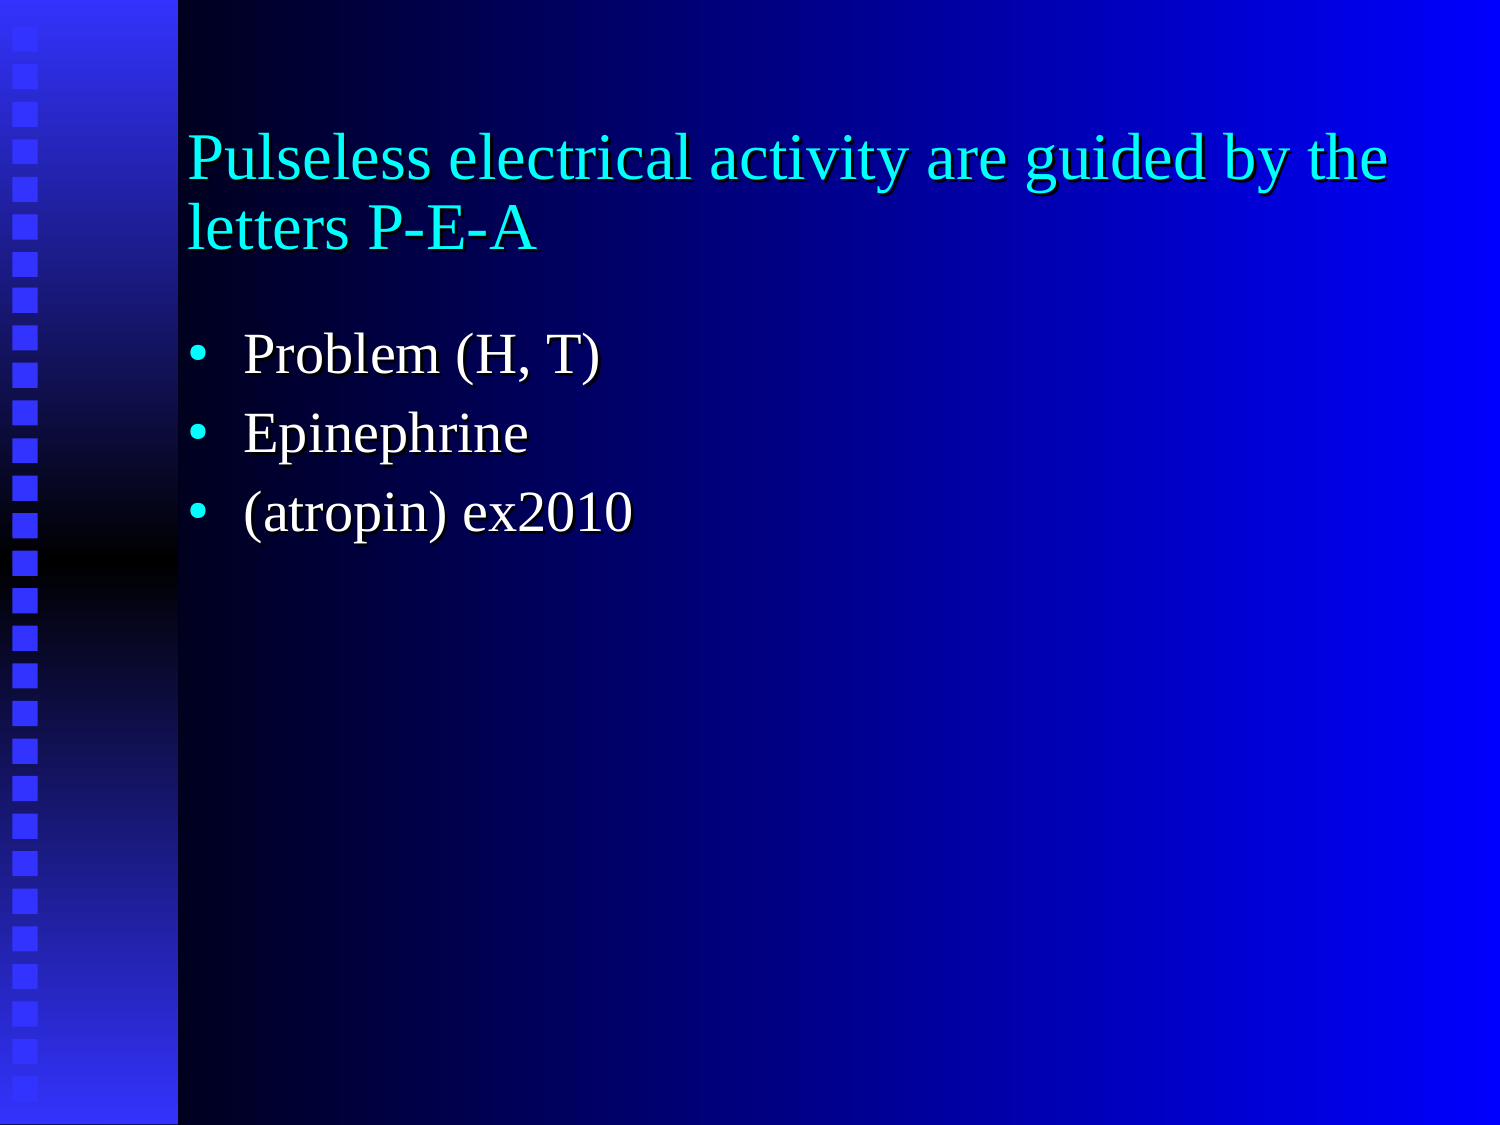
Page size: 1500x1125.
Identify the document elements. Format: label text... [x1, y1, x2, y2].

list Problem (H, T) Epinephrine (atropin) ex2010 [187, 324, 1463, 1001]
title Pulseless electrical activity are guided by the letters P-E-A [187, 99, 1463, 288]
